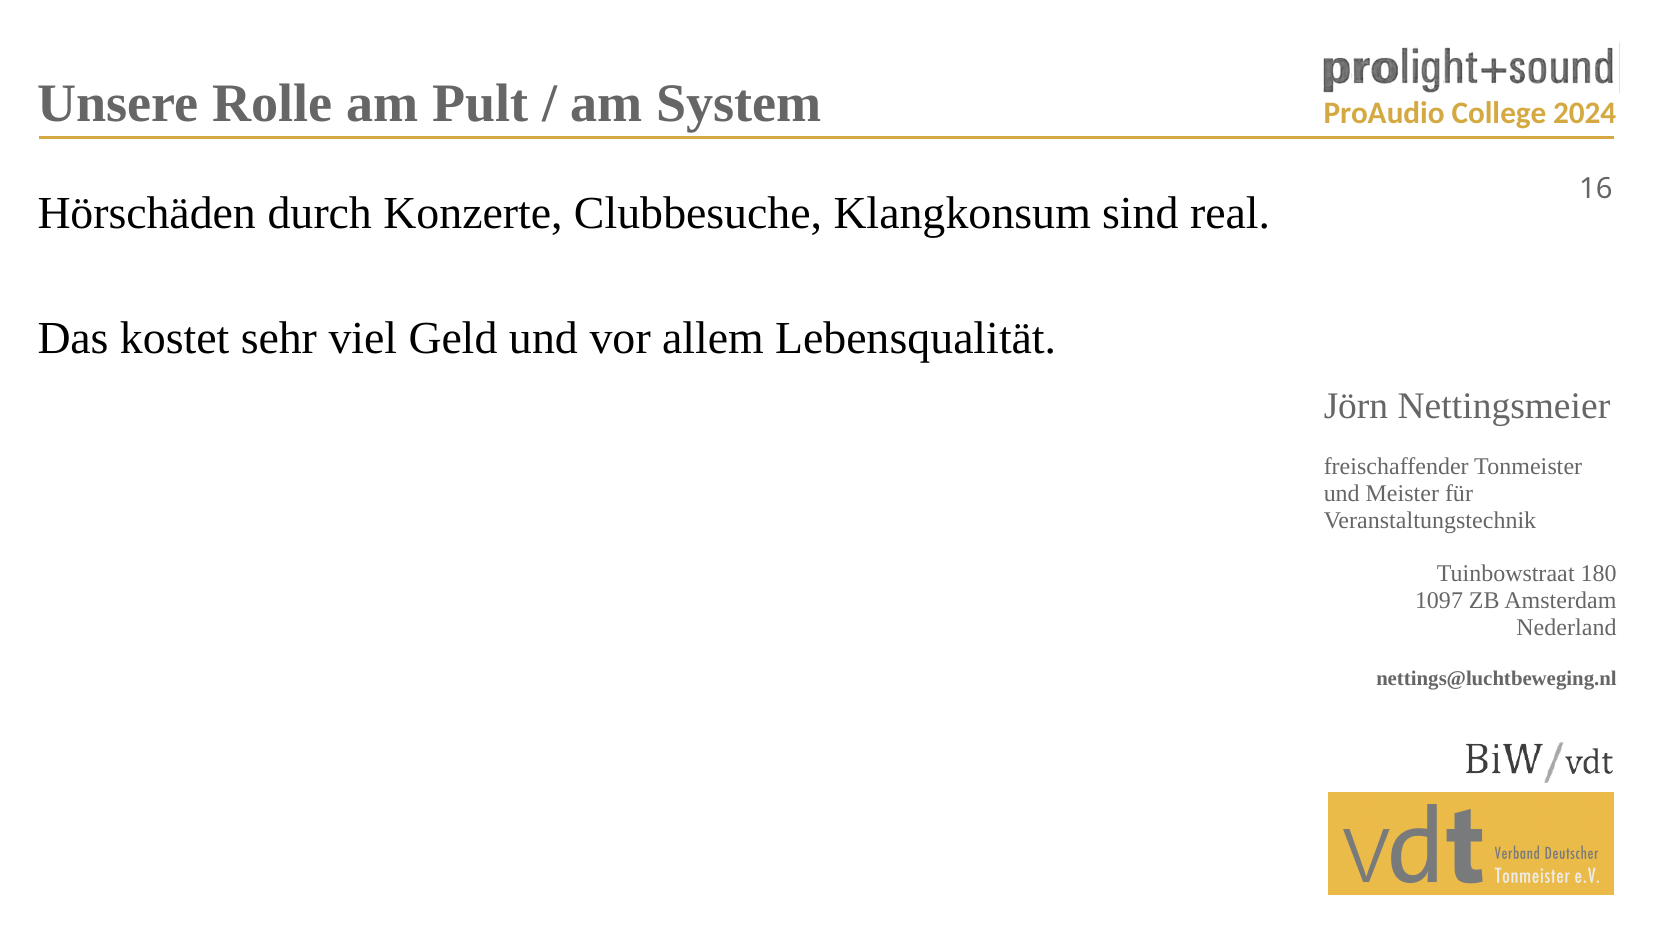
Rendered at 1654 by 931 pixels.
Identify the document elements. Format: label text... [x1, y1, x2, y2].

title Unsere Rolle am Pult / am System [37, 45, 1282, 163]
picture [1318, 42, 1620, 93]
list Hörschäden durch Konzerte, Clubbesuche, Klangkonsum sind real. Das kostet sehr viel Geld und vor allem Lebensqualität. [37, 187, 1279, 910]
